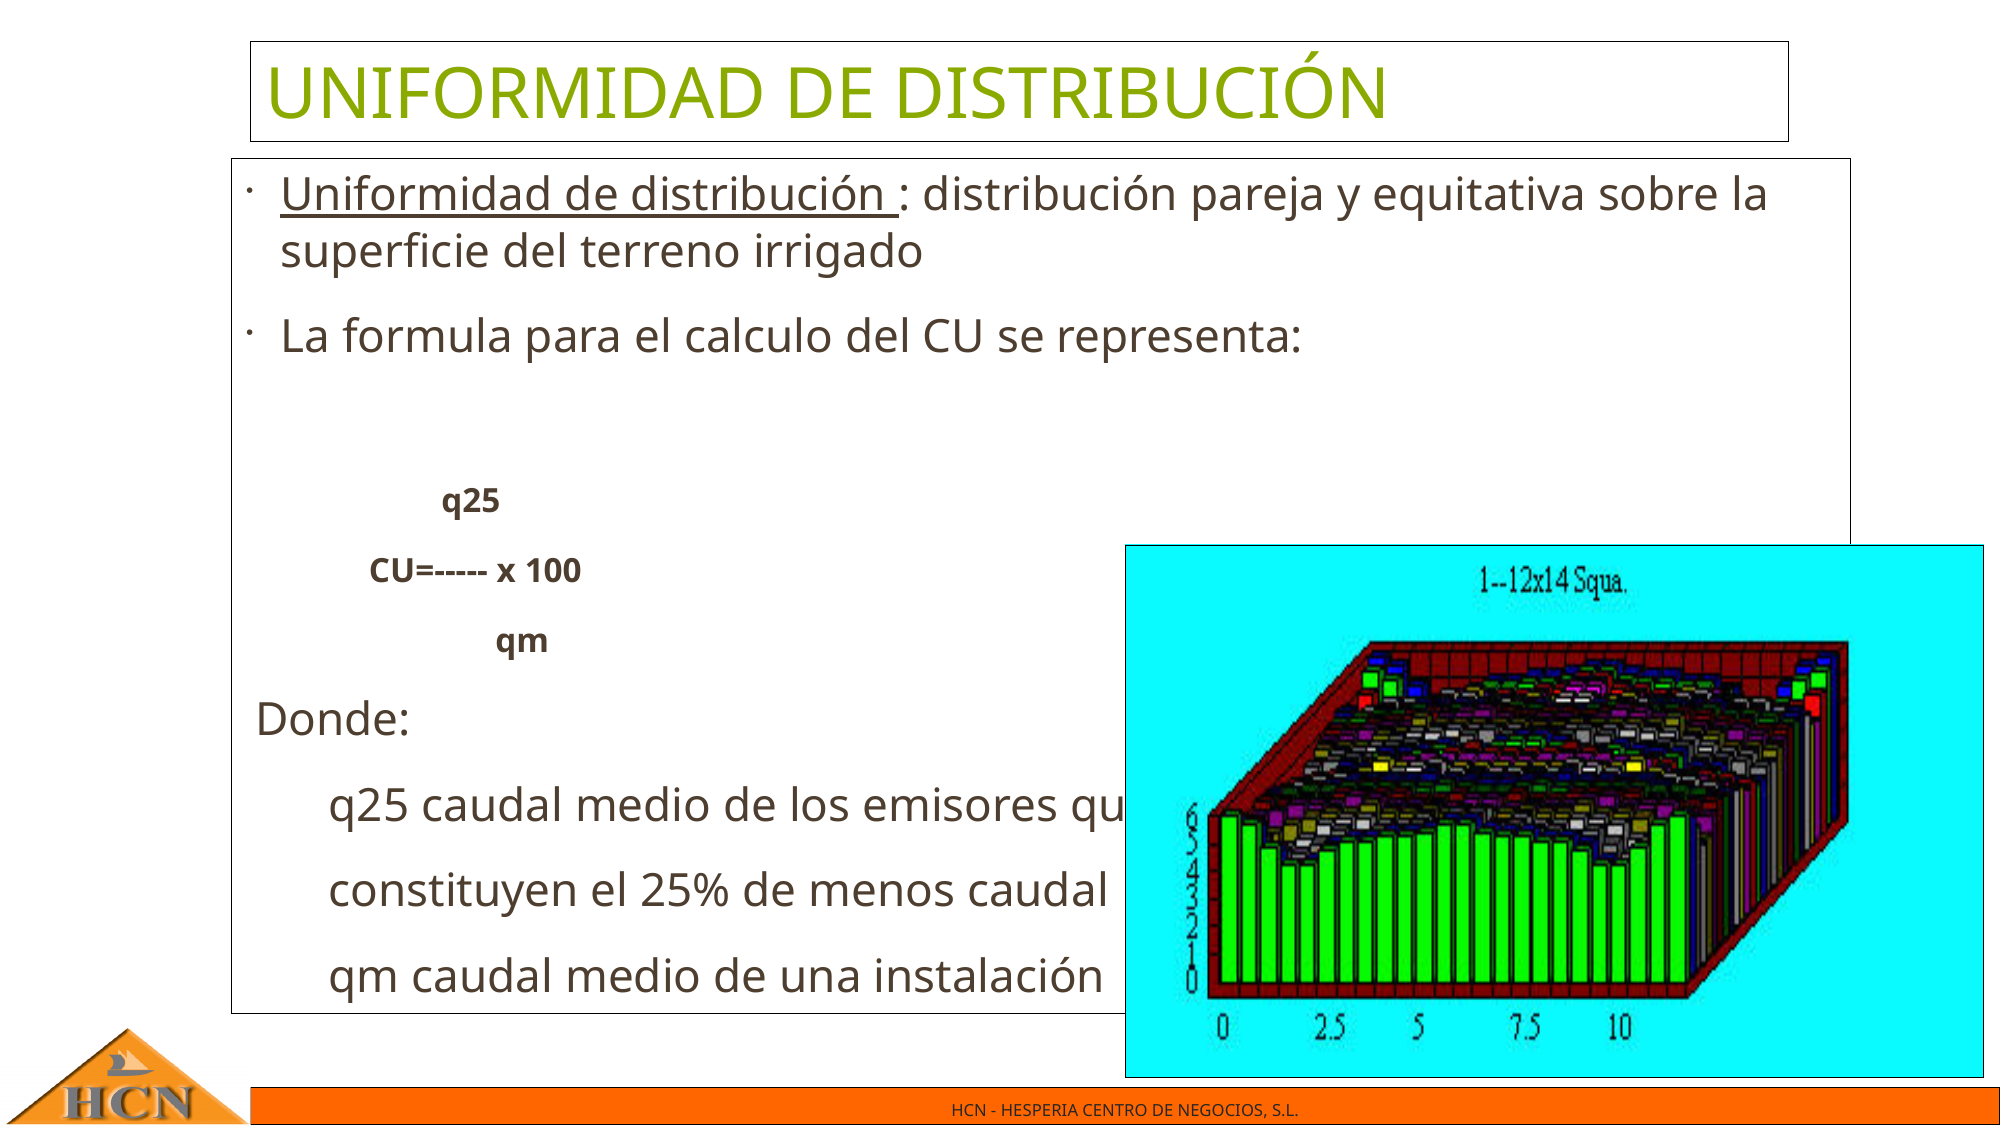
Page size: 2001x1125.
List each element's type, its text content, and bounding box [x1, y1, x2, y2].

list Uniformidad de distribución : distribución pareja y equitativa sobre la superficie del terreno irrigado La formula para el calculo del CU se representa: q25 CU=----- x 100 qm Donde: q25 caudal medio de los emisores que constituyen el 25% de menos caudal qm caudal medio de una instalación [231, 158, 1851, 1014]
picture [1125, 544, 1984, 1078]
title UNIFORMIDAD DE DISTRIBUCIÓN [250, 41, 1789, 142]
text_box HCN - HESPERIA CENTRO DE NEGOCIOS, S.L. [251, 1087, 2000, 1125]
picture [0, 1025, 251, 1125]
